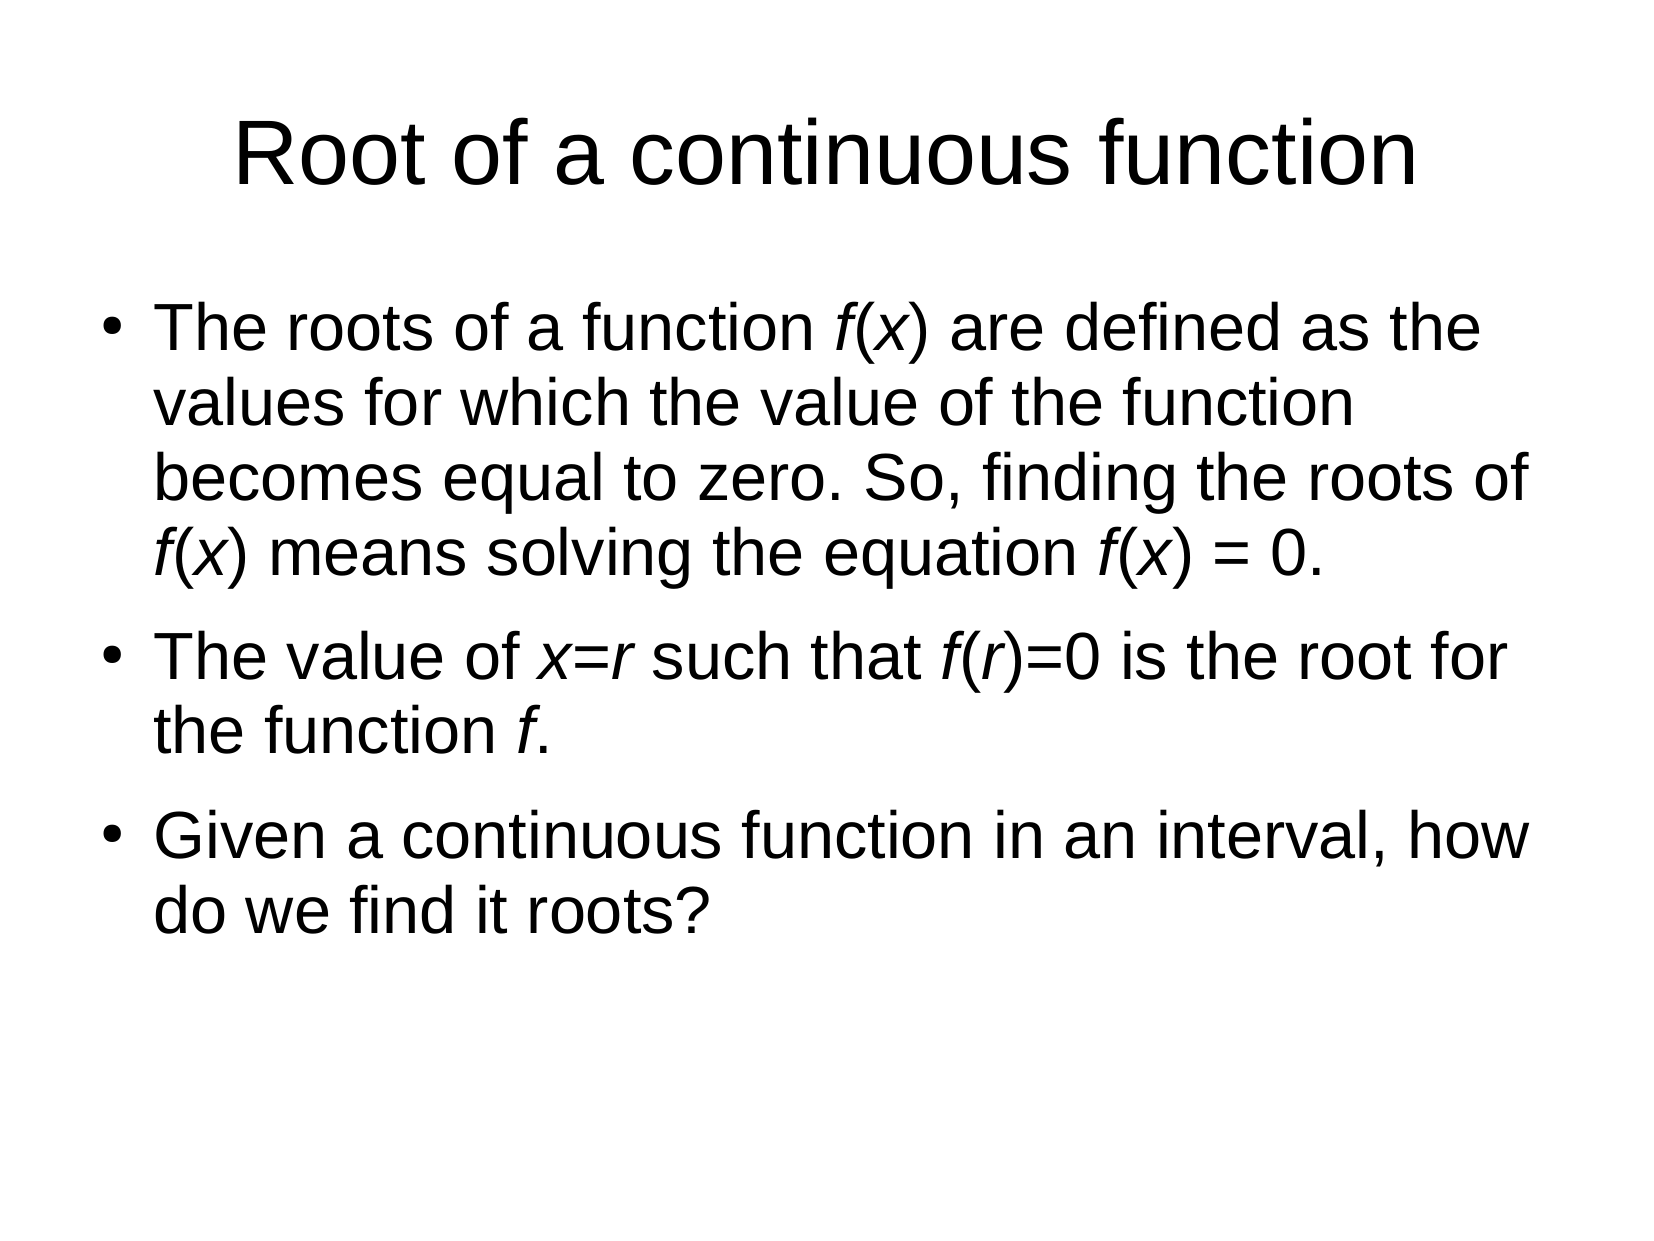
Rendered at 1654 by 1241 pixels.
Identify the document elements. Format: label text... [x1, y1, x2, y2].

title Root of a continuous function [82, 49, 1571, 257]
list The roots of a function f(x) are defined as the values for which the value of the function becomes equal to zero. So, finding the roots of f(x) means solving the equation f(x) = 0. The value of x=r such that f(r)=0 is the root for the function f. Given a continuous function in an interval, how do we find it roots? [82, 290, 1571, 1010]
